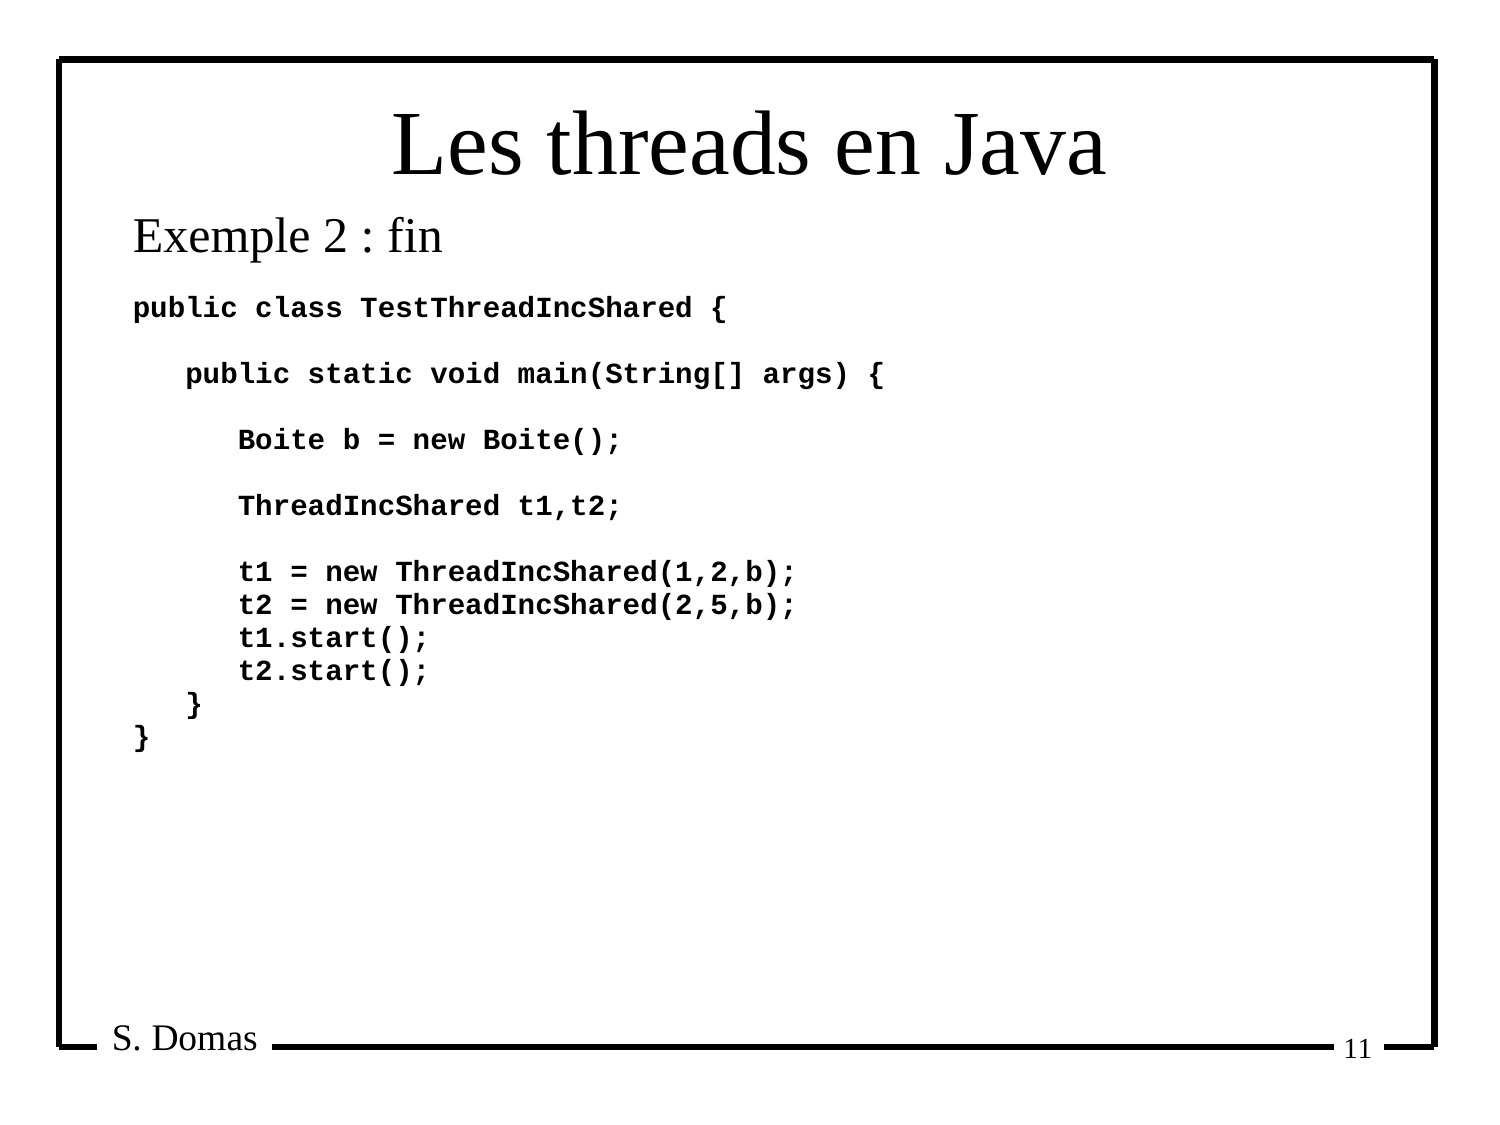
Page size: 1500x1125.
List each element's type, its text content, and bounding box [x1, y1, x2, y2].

title Les threads en Java [112, 49, 1388, 238]
text_box Exemple 2 : fin public class TestThreadIncShared { public static void main(String[] args) { Boite b = new Boite(); ThreadIncShared t1,t2; t1 = new ThreadIncShared(1,2,b); t2 = new ThreadIncShared(2,5,b); t1.start(); t2.start(); } } [118, 238, 1388, 1034]
text_box S. Domas [97, 1009, 273, 1067]
